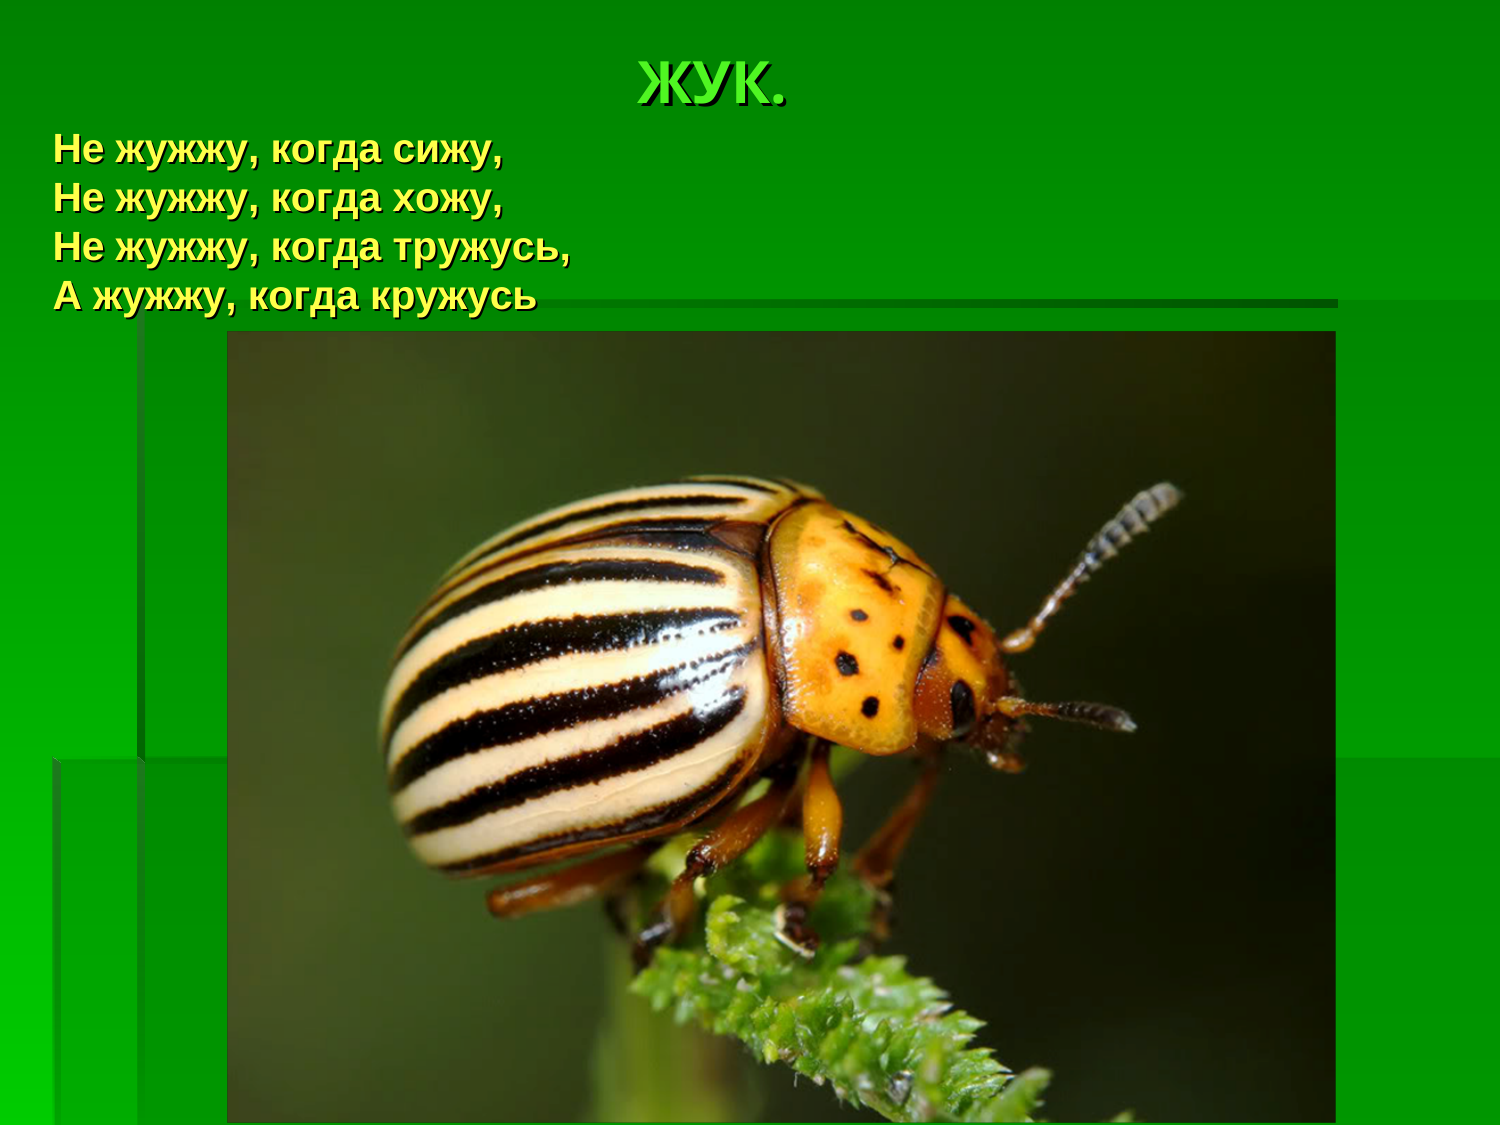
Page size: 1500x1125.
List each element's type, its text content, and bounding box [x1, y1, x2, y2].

list Не жужжу, когда сижу, Не жужжу, когда хожу, Не жужжу, когда тружусь, А жужжу, когда кружусь [37, 112, 1388, 325]
picture [225, 329, 1338, 1125]
title ЖУК. [75, 37, 1351, 112]
